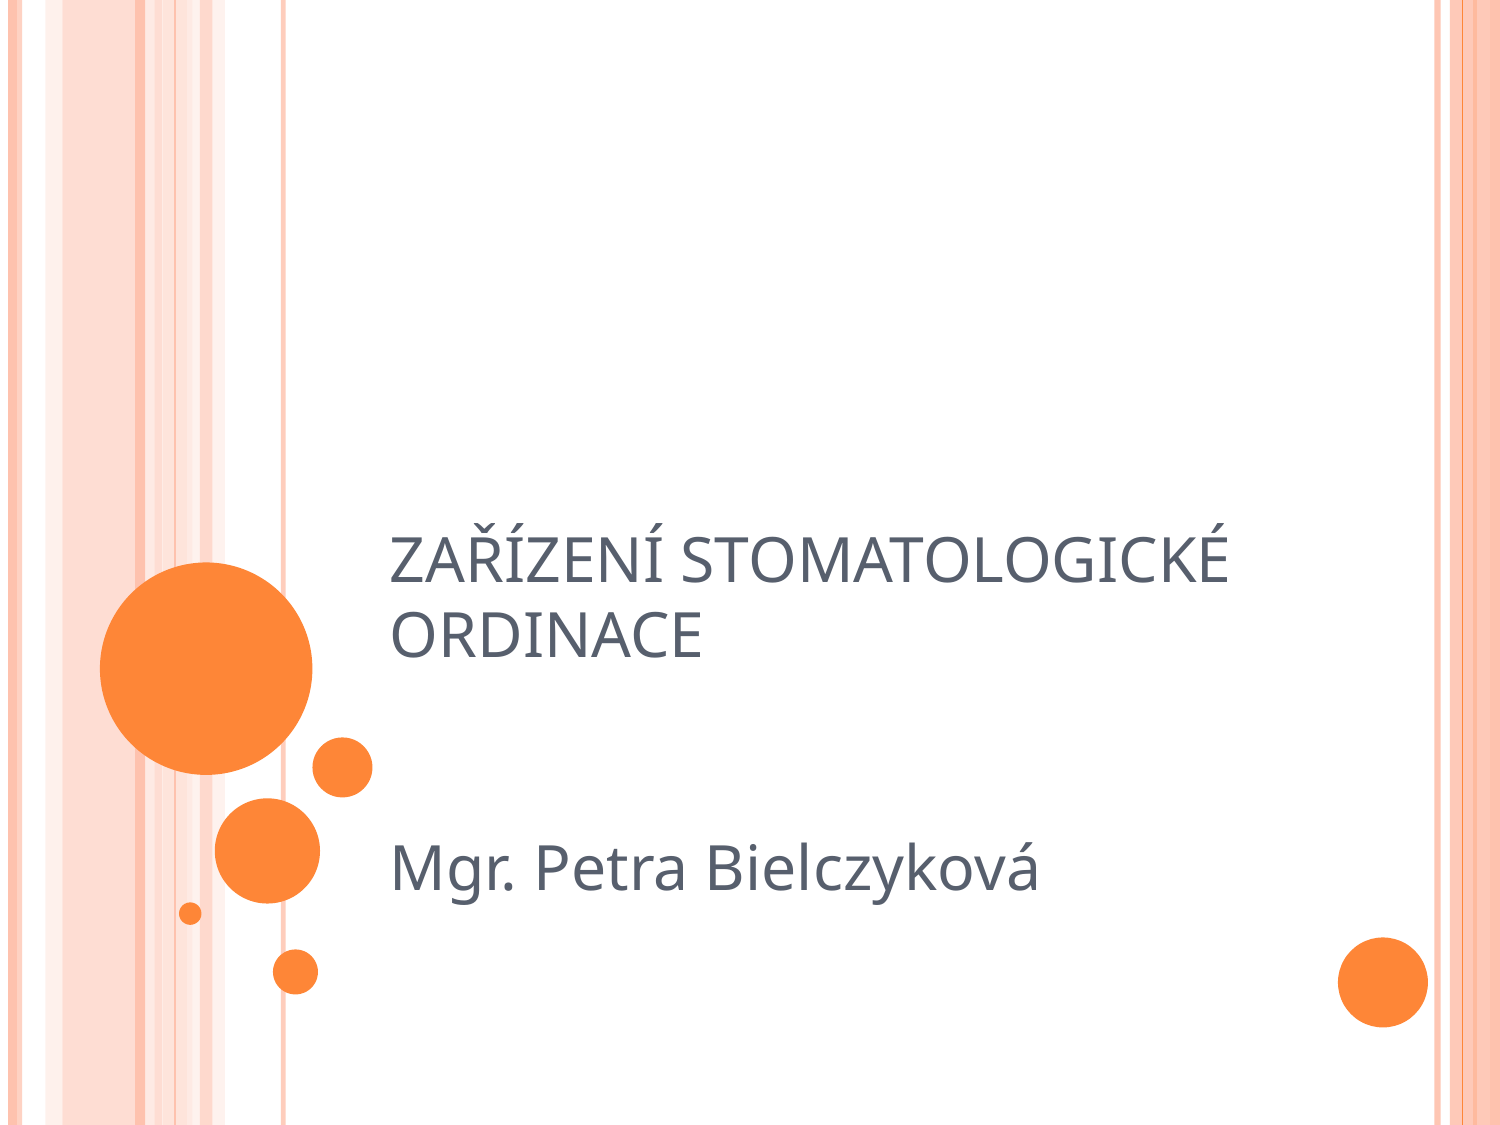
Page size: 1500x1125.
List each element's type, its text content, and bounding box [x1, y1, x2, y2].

subtitle Mgr. Petra Bielczyková [375, 820, 1388, 1046]
title ZAŘÍZENÍ STOMATOLOGICKÉ ORDINACE [375, 512, 1388, 820]
